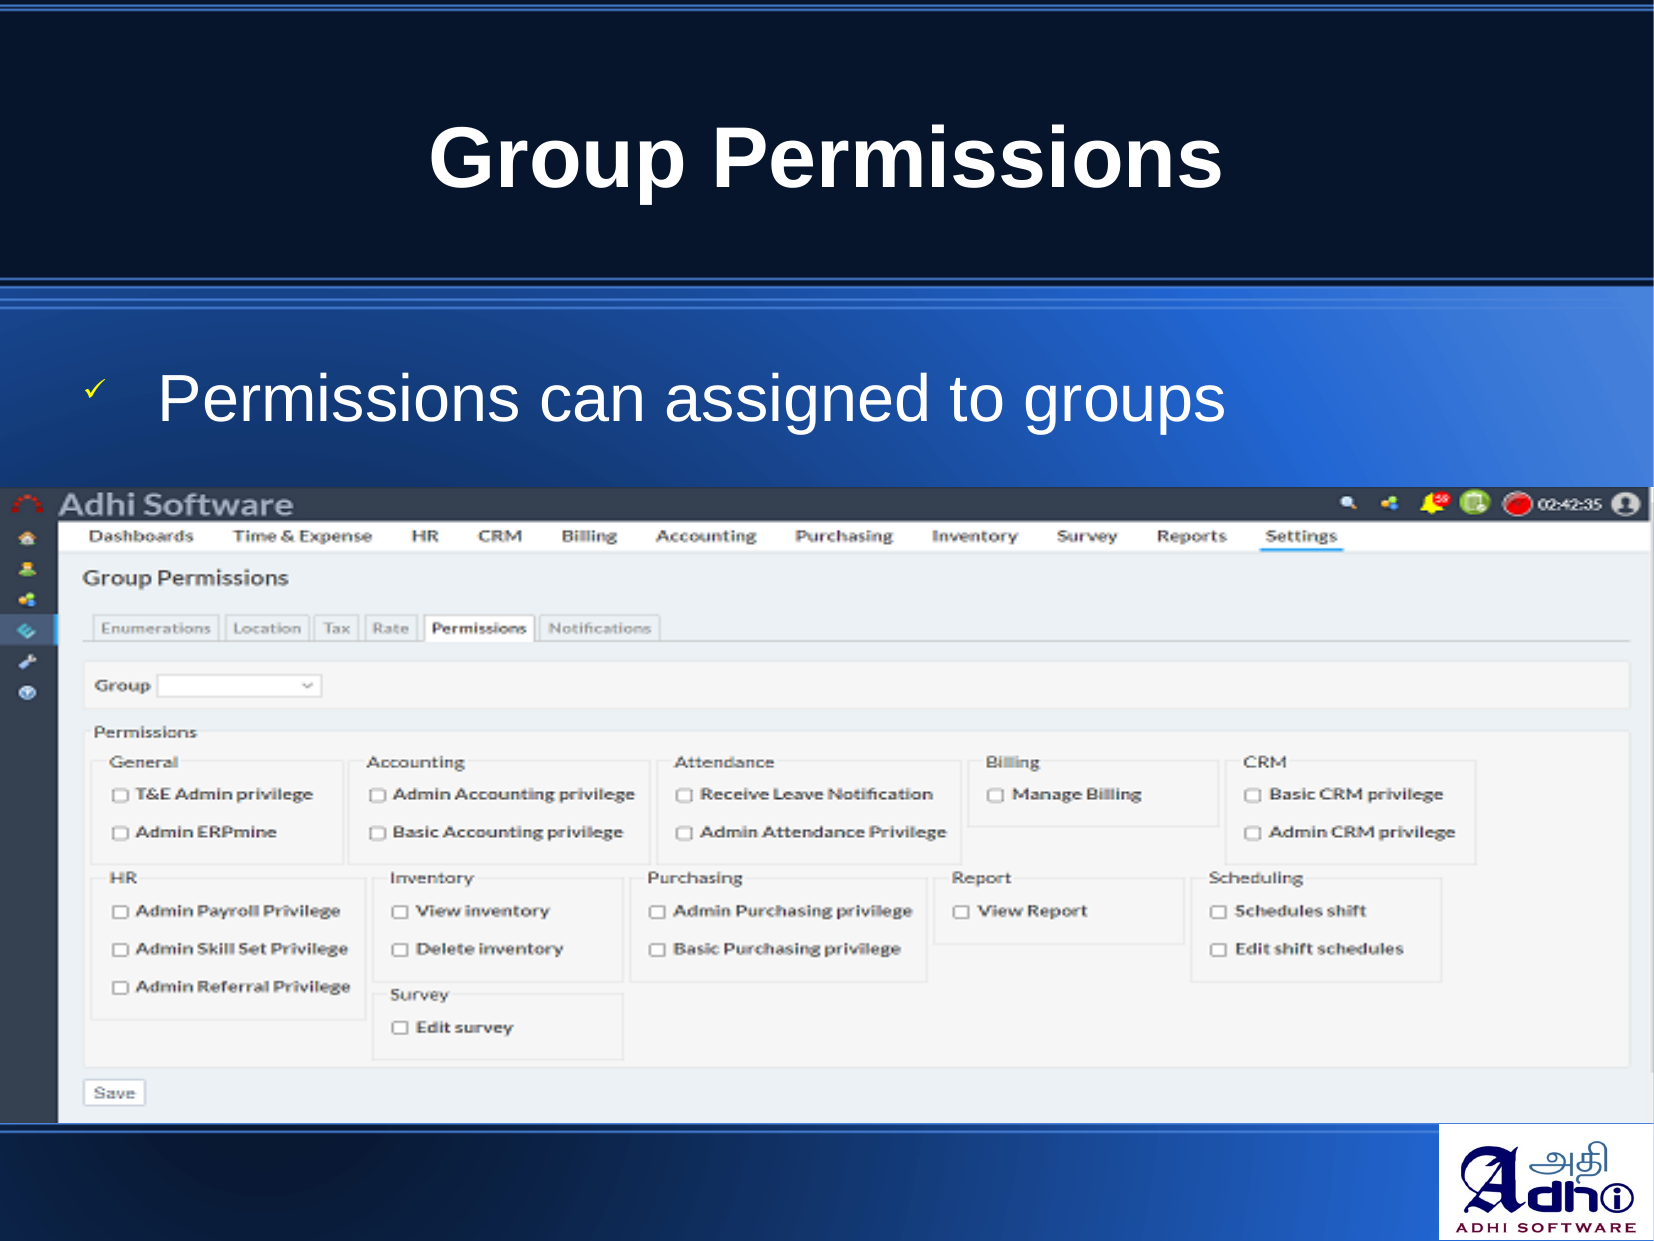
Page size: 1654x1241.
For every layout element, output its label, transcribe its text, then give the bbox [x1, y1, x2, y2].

title Group Permissions [82, 49, 1571, 257]
picture [0, 0, 1654, 1241]
list Permissions can assigned to groups [82, 355, 1571, 487]
